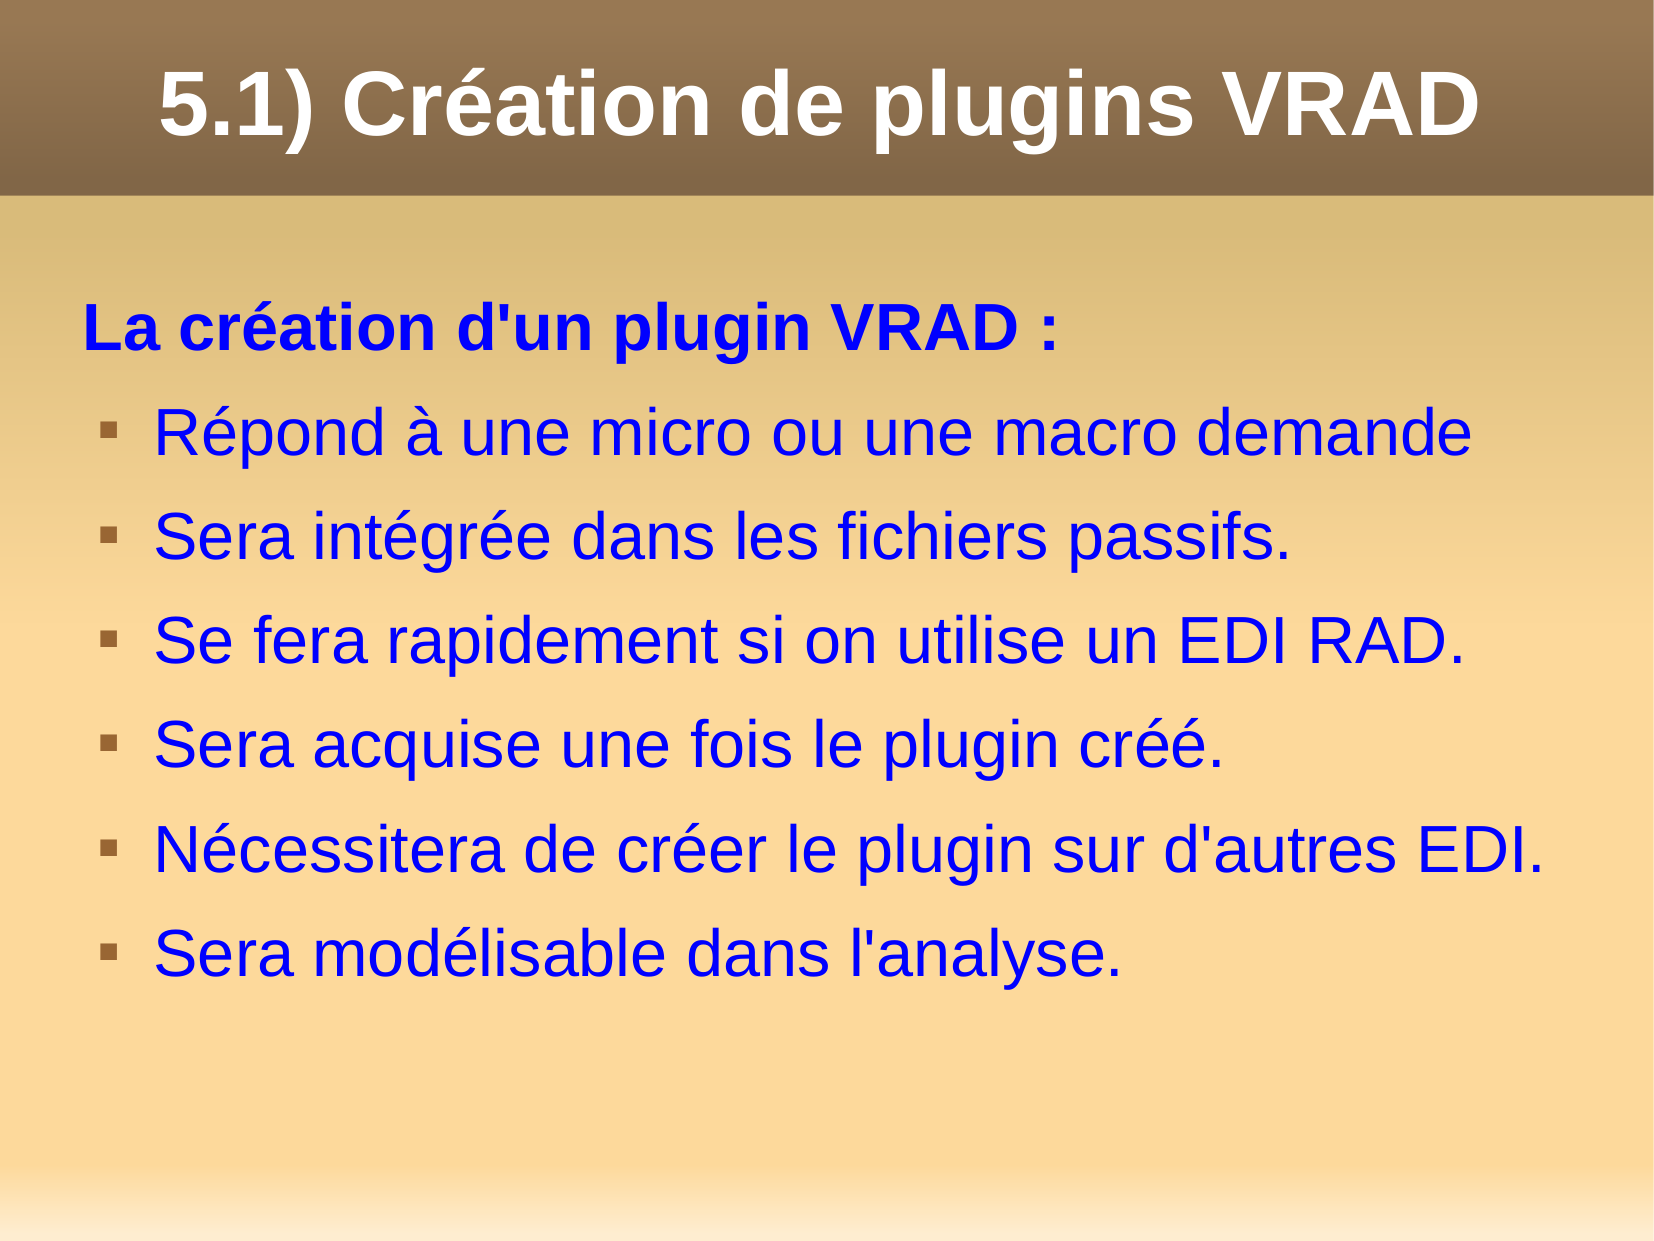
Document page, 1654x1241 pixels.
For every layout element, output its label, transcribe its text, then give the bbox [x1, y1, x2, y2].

list La création d'un plugin VRAD : Répond à une micro ou une macro demande Sera intégrée dans les fichiers passifs. Se fera rapidement si on utilise un EDI RAD. Sera acquise une fois le plugin créé. Nécessitera de créer le plugin sur d'autres EDI. Sera modélisable dans l'analyse. [82, 290, 1571, 1109]
title 5.1) Création de plugins VRAD [76, 0, 1565, 208]
picture [0, 0, 1654, 1241]
